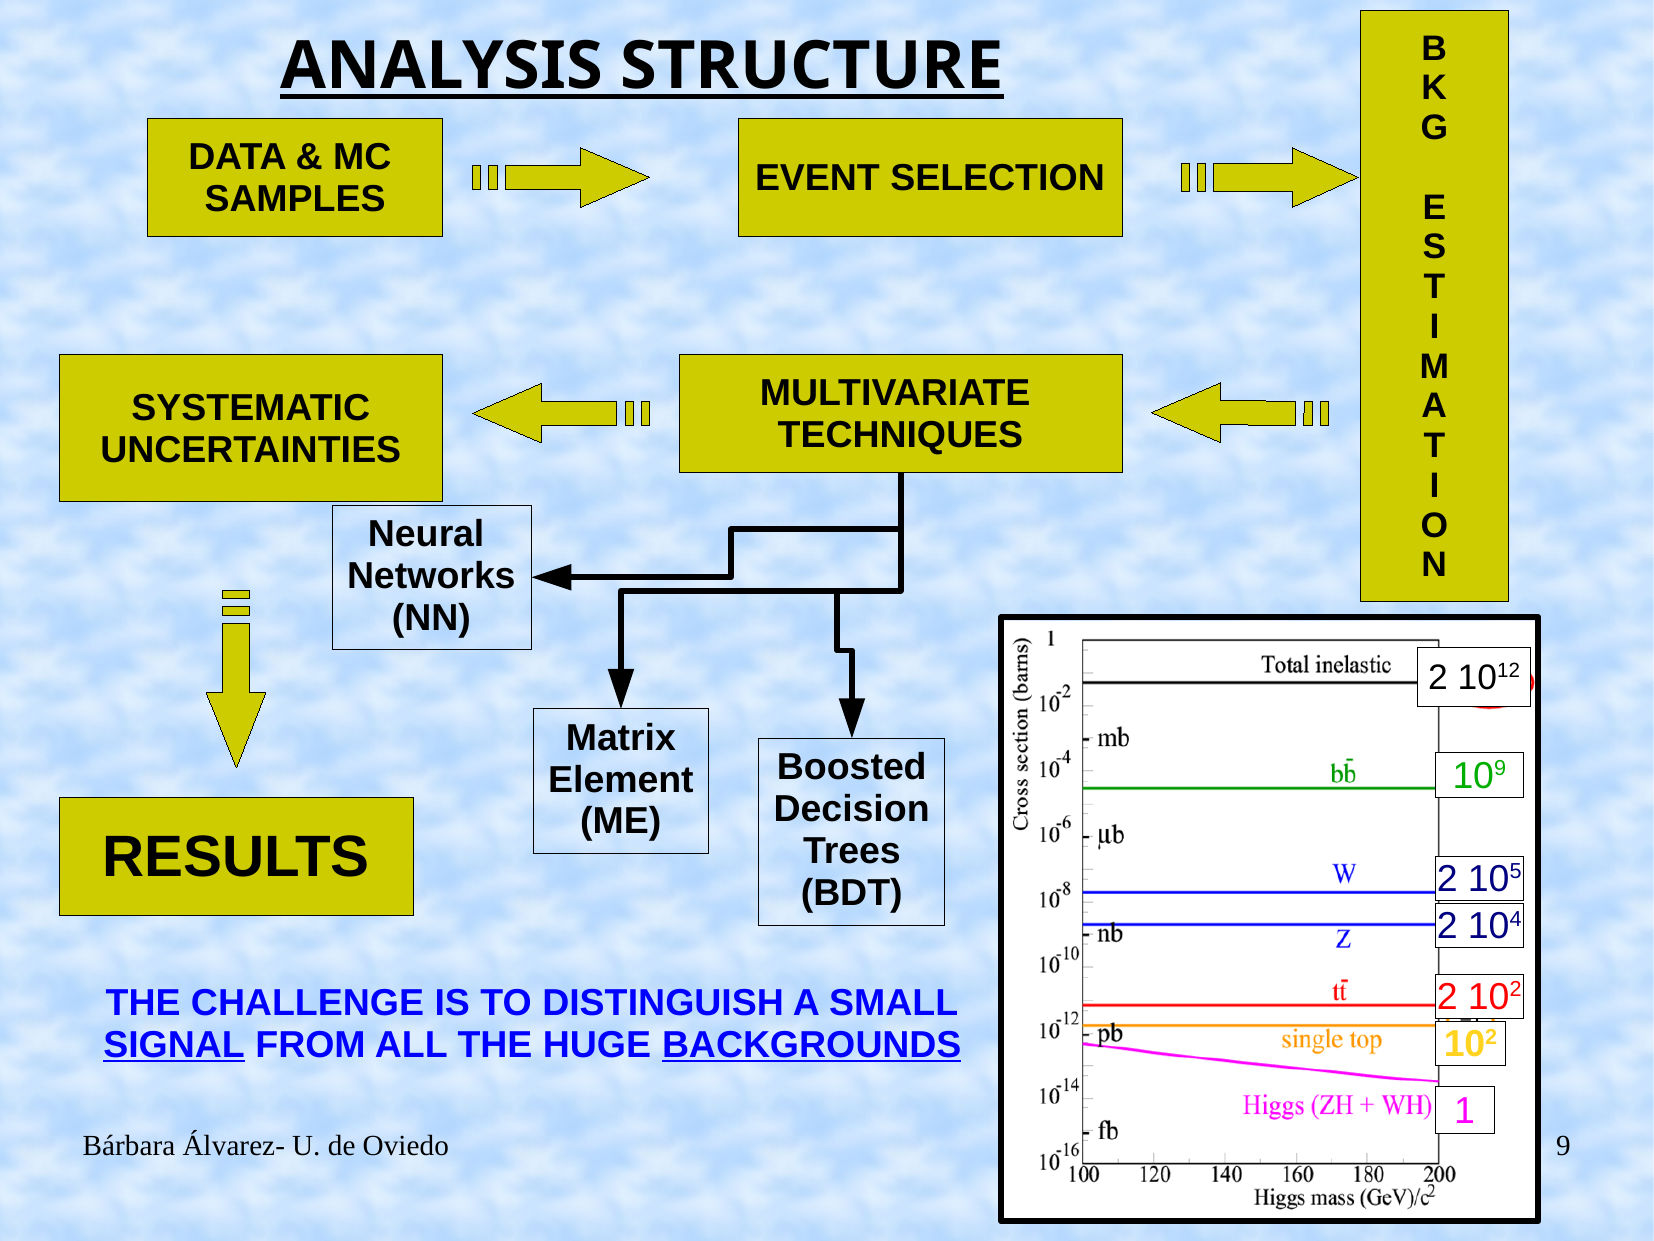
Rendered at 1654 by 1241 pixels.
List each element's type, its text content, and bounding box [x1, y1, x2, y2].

text_box [222, 590, 250, 599]
text_box [1181, 163, 1190, 192]
text_box B K G E S T I M A T I O N [1360, 10, 1509, 602]
text_box [641, 401, 650, 426]
text_box [472, 383, 617, 443]
text_box [1151, 382, 1296, 443]
text_box [488, 165, 498, 190]
picture [0, 0, 1654, 1241]
text_box Neural Networks (NN) [332, 505, 532, 650]
text_box MULTIVARIATE TECHNIQUES [679, 354, 1123, 473]
text_box [472, 165, 481, 190]
text_box [1320, 401, 1329, 426]
text_box SYSTEMATIC UNCERTAINTIES [59, 354, 443, 502]
text_box [1197, 163, 1206, 192]
text_box [505, 147, 650, 208]
text_box 2 104 [1435, 903, 1524, 948]
text_box 109 [1435, 752, 1524, 798]
text_box [1303, 401, 1313, 426]
text_box Matrix Element (ME) [533, 708, 709, 854]
text_box 102 [1435, 1021, 1506, 1066]
text_box EVENT SELECTION [738, 118, 1123, 237]
text_box ANALYSIS STRUCTURE [265, 10, 1091, 119]
text_box 2 105 [1435, 856, 1524, 901]
text_box RESULTS [59, 797, 414, 916]
text_box [625, 401, 634, 426]
text_box Boosted Decision Trees (BDT) [758, 738, 945, 926]
text_box [222, 606, 250, 616]
text_box 1 [1435, 1086, 1495, 1134]
text_box DATA & MC SAMPLES [147, 118, 443, 237]
text_box THE CHALLENGE IS TO DISTINGUISH A SMALL SIGNAL FROM ALL THE HUGE BACKGROUNDS [88, 974, 973, 1076]
text_box 2 1012 [1417, 647, 1531, 707]
text_box [206, 623, 266, 768]
text_box 2 102 [1435, 974, 1524, 1019]
text_box [1213, 147, 1359, 208]
